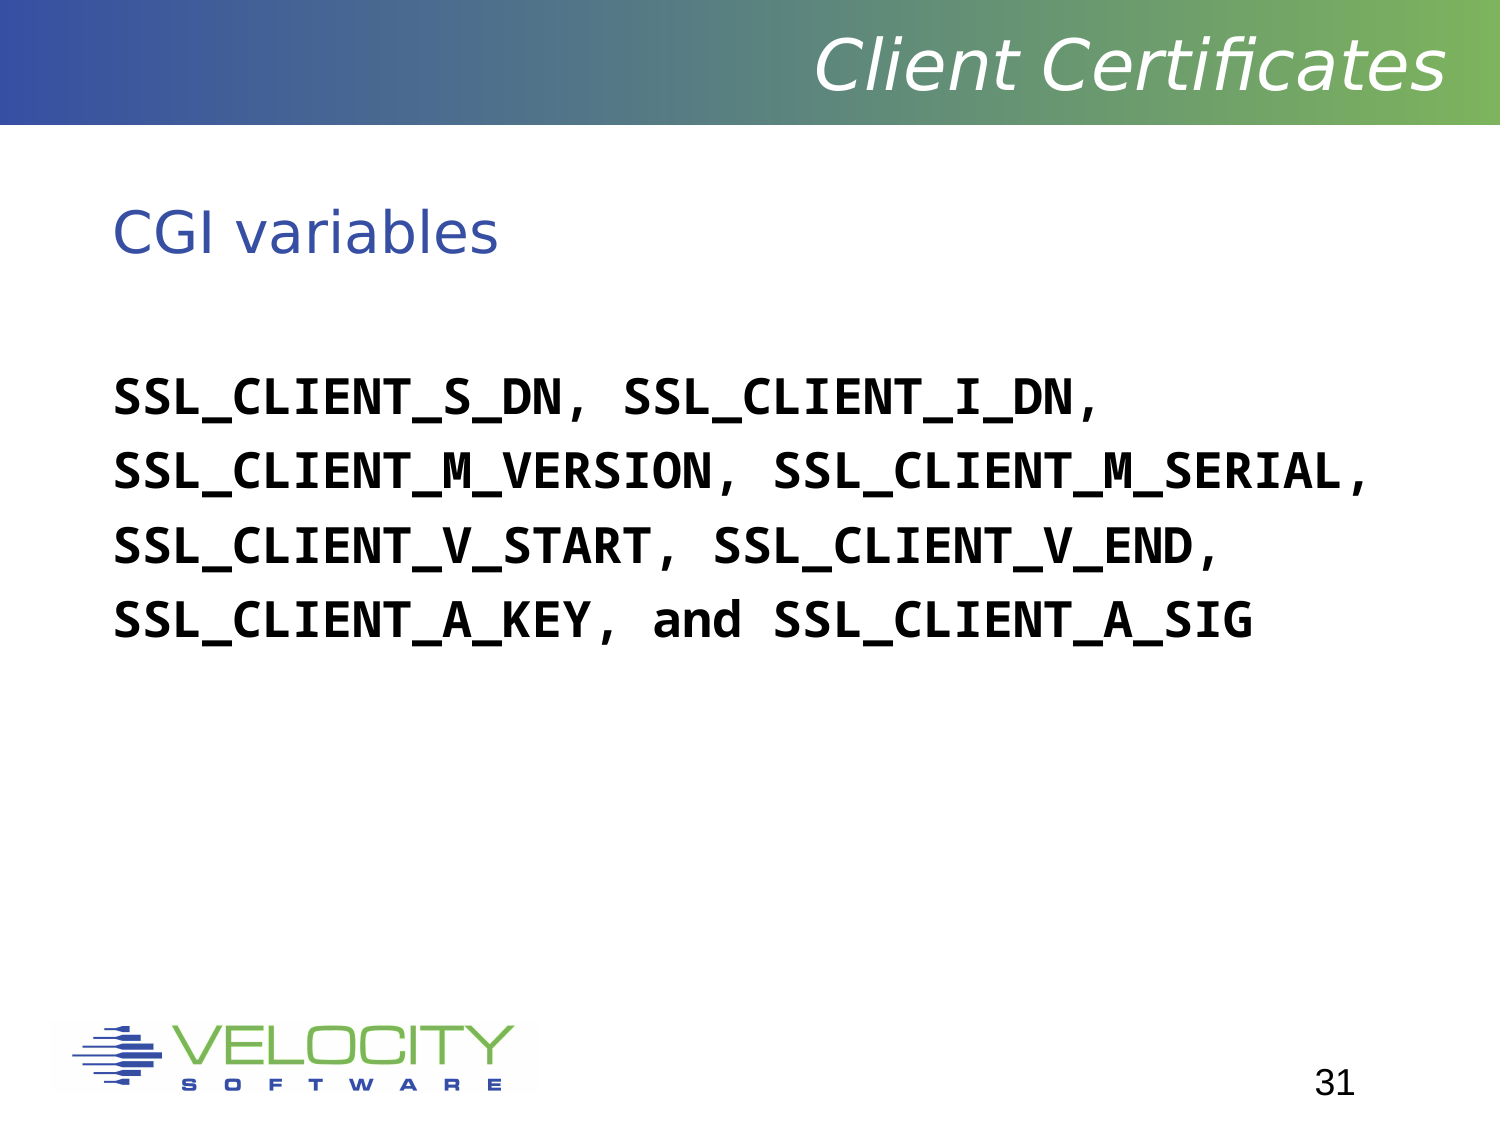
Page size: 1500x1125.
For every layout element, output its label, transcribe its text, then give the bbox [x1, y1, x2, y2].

list CGI variables SSL_CLIENT_S_DN, SSL_CLIENT_I_DN, SSL_CLIENT_M_VERSION, SSL_CLIENT_M_SERIAL, SSL_CLIENT_V_START, SSL_CLIENT_V_END, SSL_CLIENT_A_KEY, and SSL_CLIENT_A_SIG [70, 187, 1500, 856]
picture [50, 1021, 538, 1094]
title Client Certificates [62, 12, 1463, 113]
